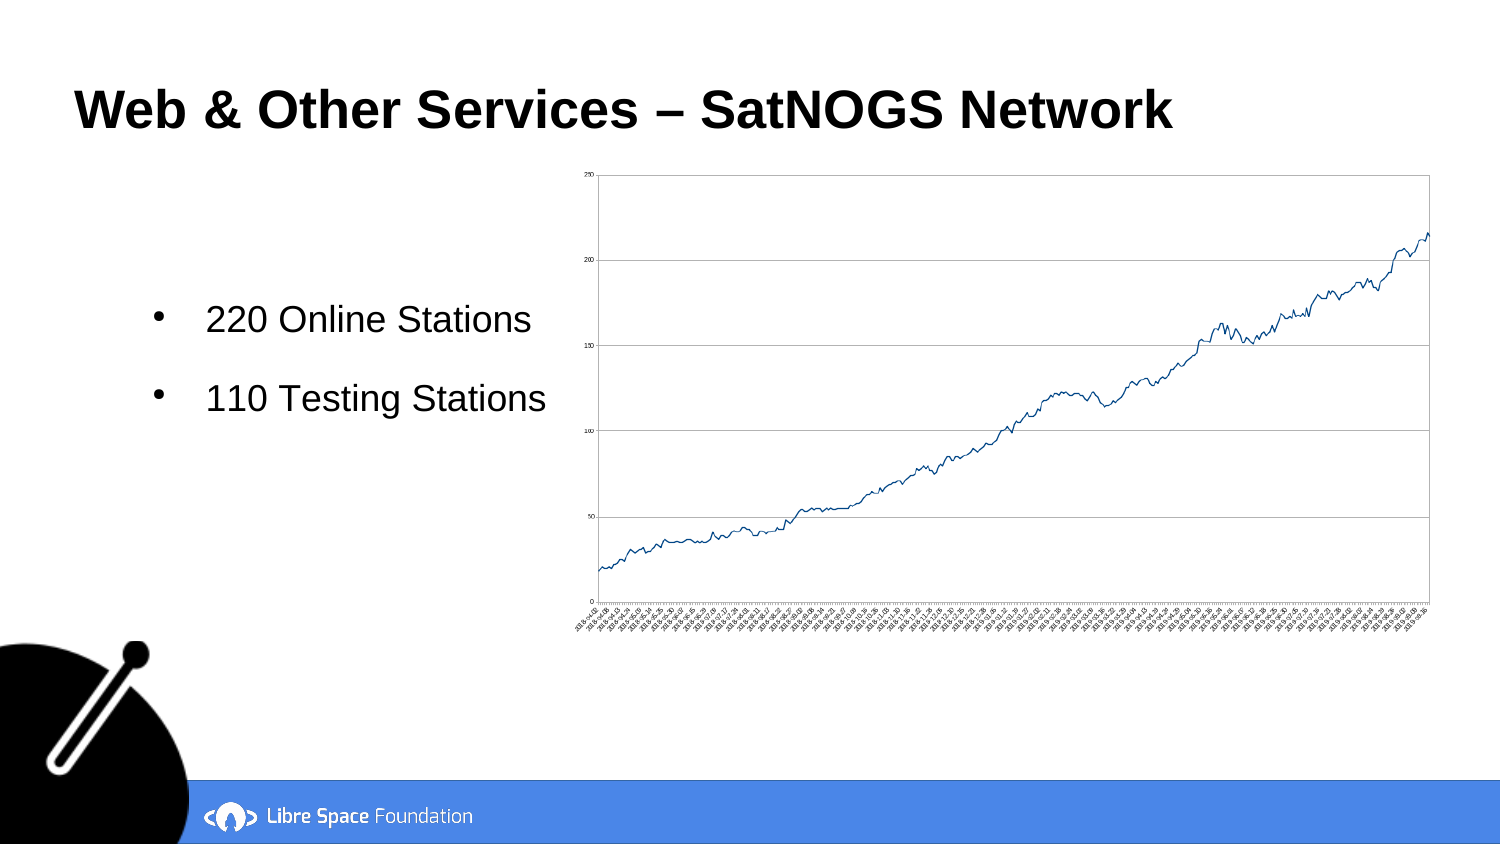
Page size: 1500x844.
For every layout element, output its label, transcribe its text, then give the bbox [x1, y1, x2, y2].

picture [204, 802, 472, 832]
title Web & Other Services – SatNOGS Network [59, 59, 1231, 153]
picture [0, 641, 189, 844]
text_box 220 Online Stations 110 Testing Stations [119, 280, 564, 496]
picture [564, 164, 1456, 646]
